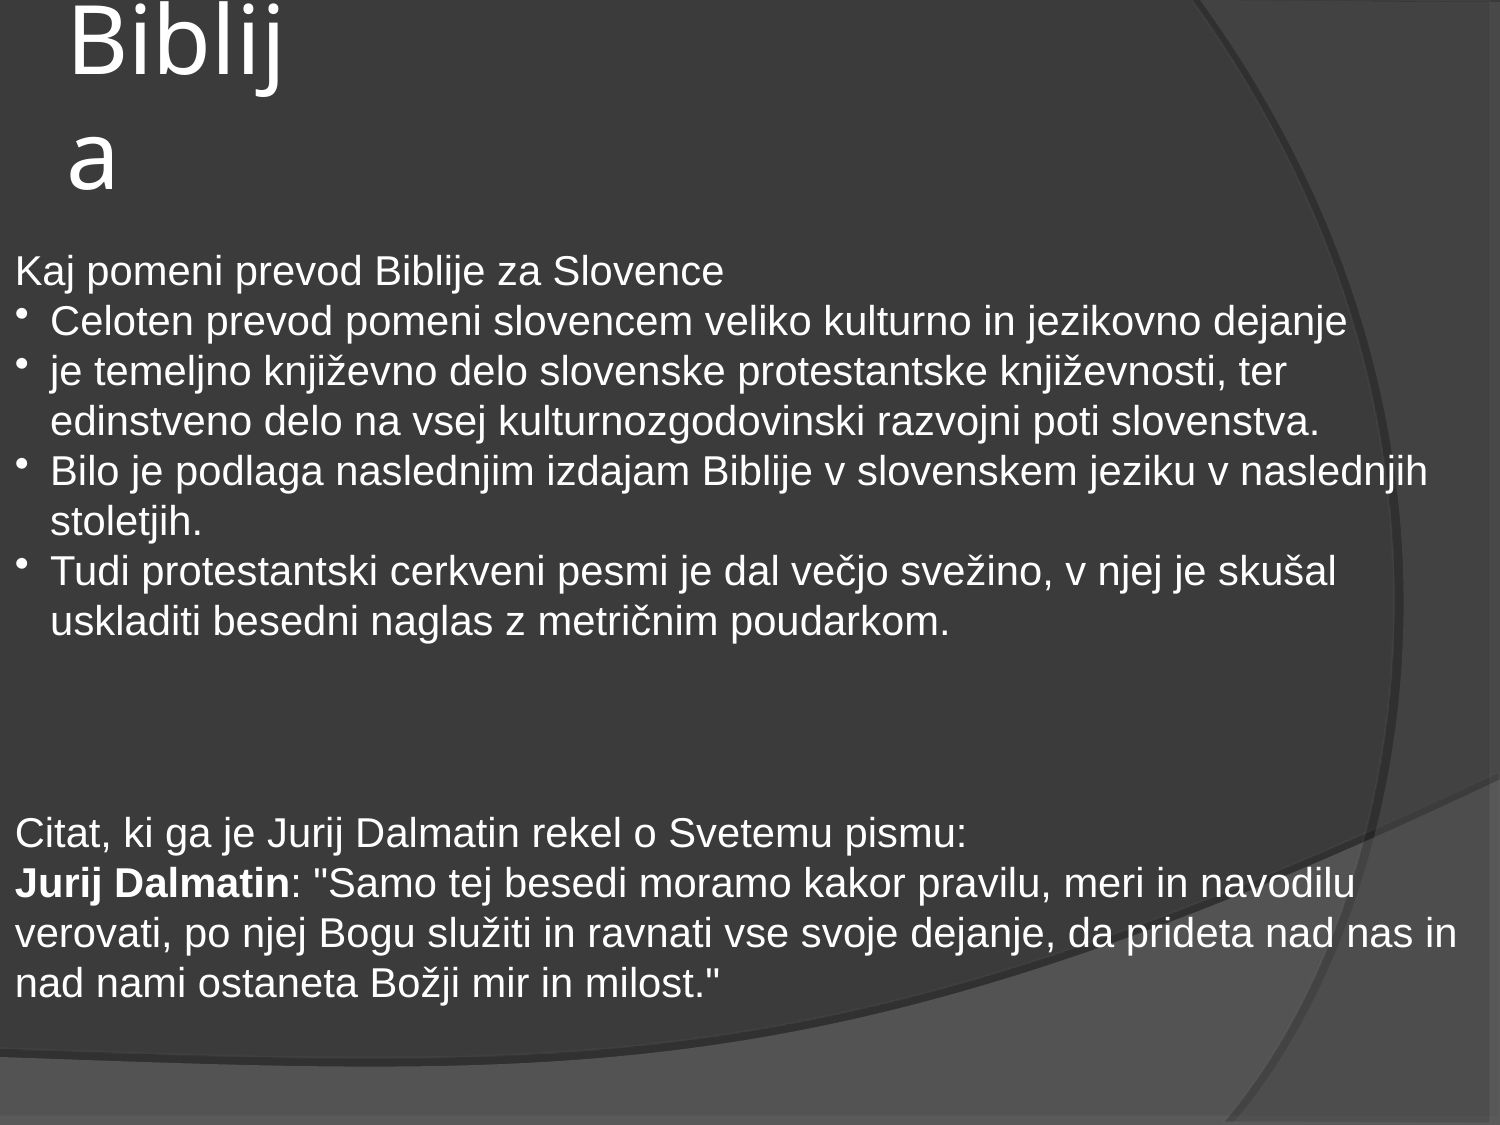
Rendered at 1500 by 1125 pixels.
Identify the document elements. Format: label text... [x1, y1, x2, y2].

title Biblija [58, 0, 343, 188]
text_box Citat, ki ga je Jurij Dalmatin rekel o Svetemu pismu: Jurij Dalmatin: "Samo tej besedi moramo kakor pravilu, meri in navodilu verovati, po njej Bogu služiti in ravnati vse svoje dejanje, da prideta nad nas in nad nami ostaneta Božji mir in milost." [0, 797, 1500, 1013]
text_box Kaj pomeni prevod Biblije za Slovence Celoten prevod pomeni slovencem veliko kulturno in jezikovno dejanje je temeljno književno delo slovenske protestantske književnosti, ter edinstveno delo na vsej kulturnozgodovinski razvojni poti slovenstva. Bilo je podlaga naslednjim izdajam Biblije v slovenskem jeziku v naslednjih stoletjih. Tudi protestantski cerkveni pesmi je dal večjo svežino, v njej je skušal uskladiti besedni naglas z metričnim poudarkom. [0, 236, 1500, 652]
